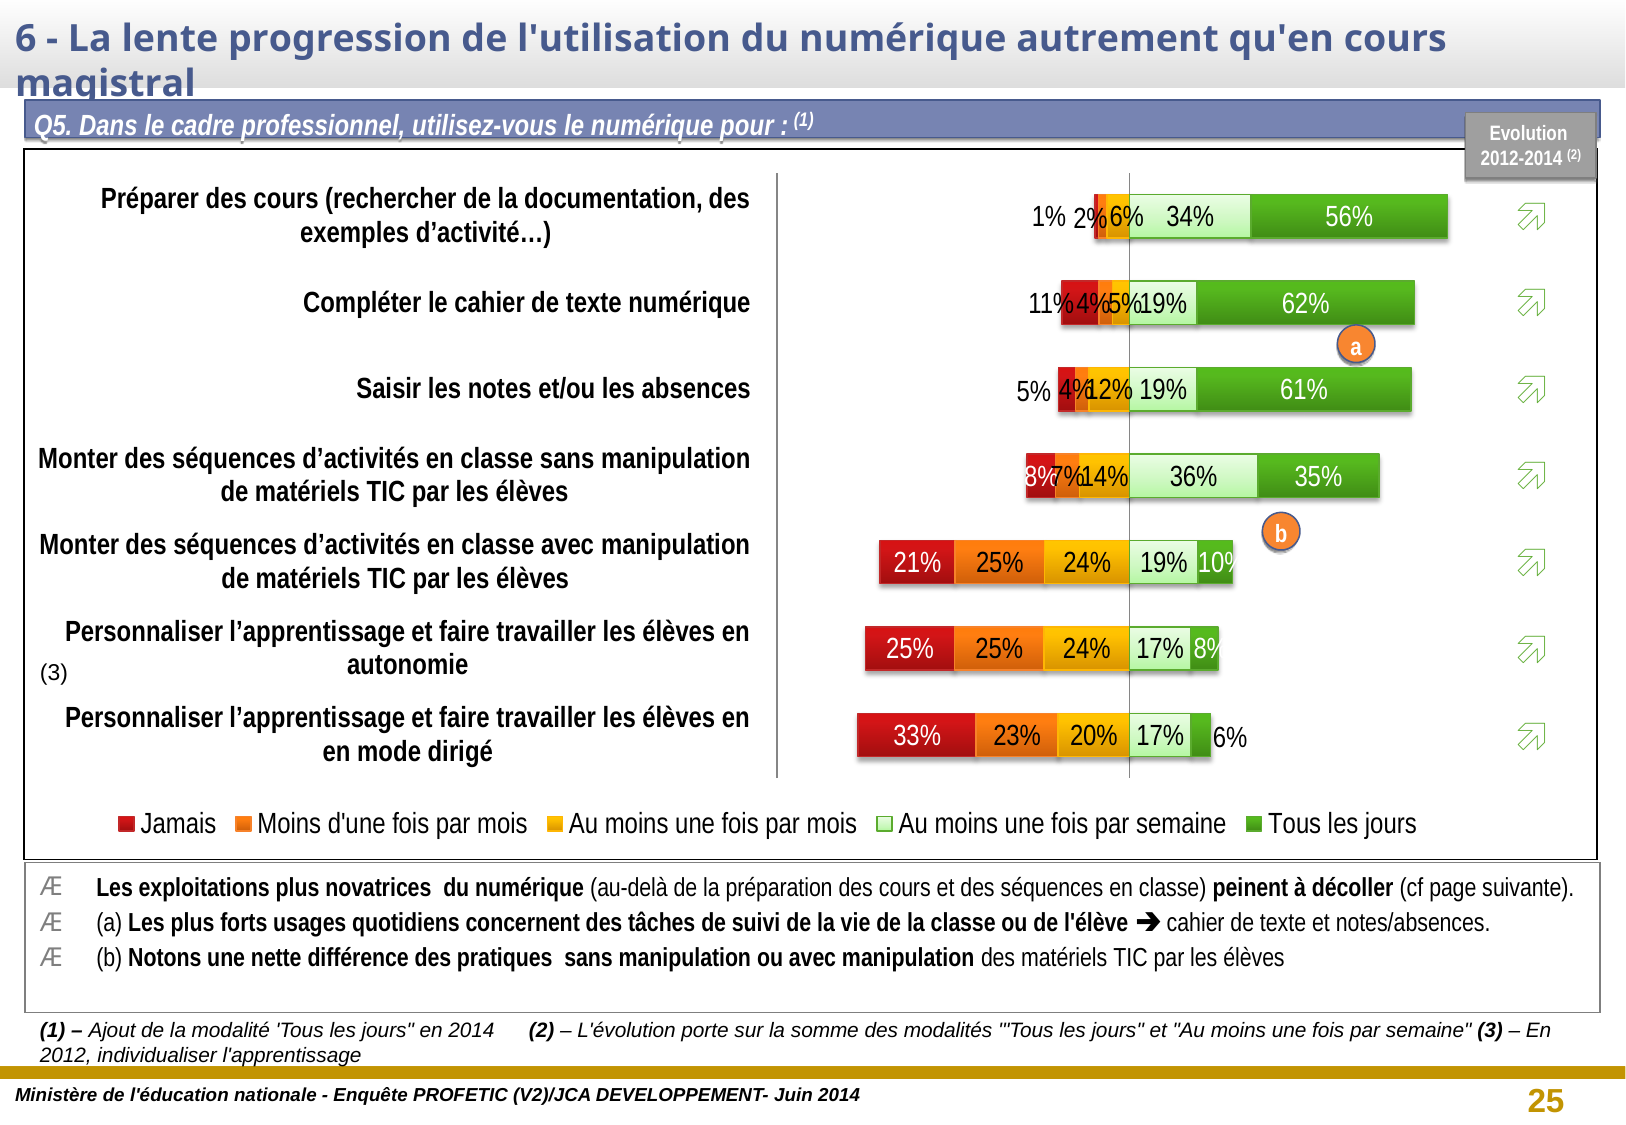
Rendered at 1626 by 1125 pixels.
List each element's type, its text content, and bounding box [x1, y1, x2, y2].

text_box b [1262, 512, 1300, 550]
text_box  [1515, 279, 1553, 324]
text_box 25 [1512, 1071, 1625, 1125]
text_box  [1515, 366, 1553, 411]
text_box Evolution 2012-2014 (2) [1465, 112, 1597, 179]
text_box a [1337, 324, 1375, 363]
text_box Ministère de l'éducation nationale - Enquête PROFETIC (V2)/JCA DEVELOPPEMENT- Juin 2014 [0, 1074, 1501, 1125]
text_box  [1515, 452, 1553, 498]
title 6 - La lente progression de l'utilisation du numérique autrement qu'en cours magistral [0, 0, 1625, 88]
text_box (3) [24, 650, 84, 693]
text_box  [1515, 712, 1553, 758]
list Les exploitations plus novatrices du numérique (au-delà de la préparation des cours et des séquences en classe) peinent à décoller (cf page suivante). (a) Les plus forts usages quotidiens concernent des tâches de suivi de la vie de la classe ou de l'élève  cahier de texte et notes/absences. (b) Notons une nette différence des pratiques sans manipulation ou avec manipulation des matériels TIC par les élèves [24, 862, 1600, 1013]
text_box  [1515, 192, 1553, 238]
picture [24, 149, 1597, 859]
text_box  [1515, 626, 1553, 671]
text_box Q5. Dans le cadre professionnel, utilisez-vous le numérique pour : (1) [25, 100, 1600, 137]
text_box  [1515, 539, 1553, 584]
text_box (1) – Ajout de la modalité 'Tous les jours" en 2014 (2) – L'évolution porte sur la somme des modalités '"Tous les jours" et "Au moins une fois par semaine" (3) – En 2012, individualiser l'apprentissage [24, 1013, 1600, 1075]
